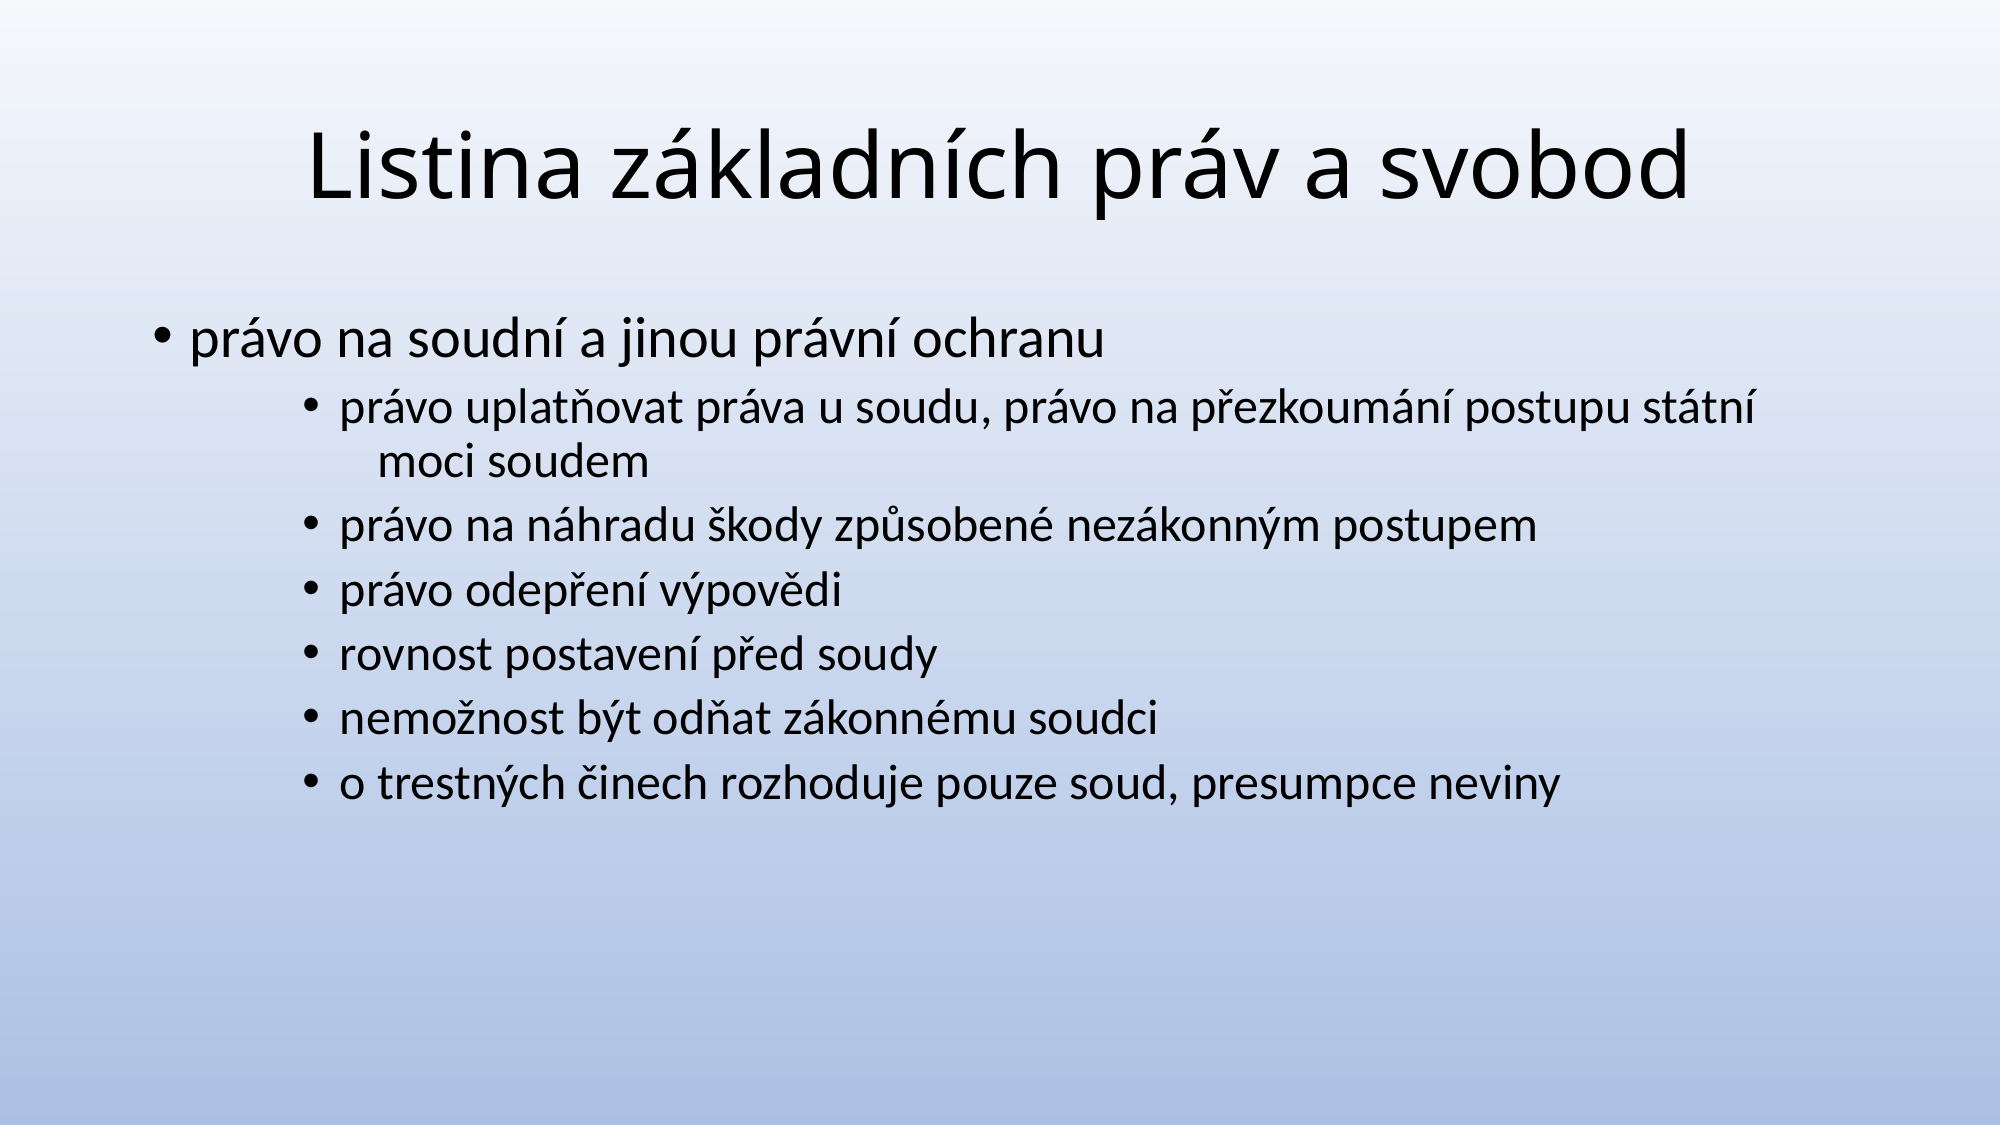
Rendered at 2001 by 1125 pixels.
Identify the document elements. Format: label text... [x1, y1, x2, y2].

title Listina základních práv a svobod [137, 59, 1863, 278]
list právo na soudní a jinou právní ochranu právo uplatňovat práva u soudu, právo na přezkoumání postupu státní moci soudem právo na náhradu škody způsobené nezákonným postupem právo odepření výpovědi rovnost postavení před soudy nemožnost být odňat zákonnému soudci o trestných činech rozhoduje pouze soud, presumpce neviny [137, 299, 1863, 1014]
